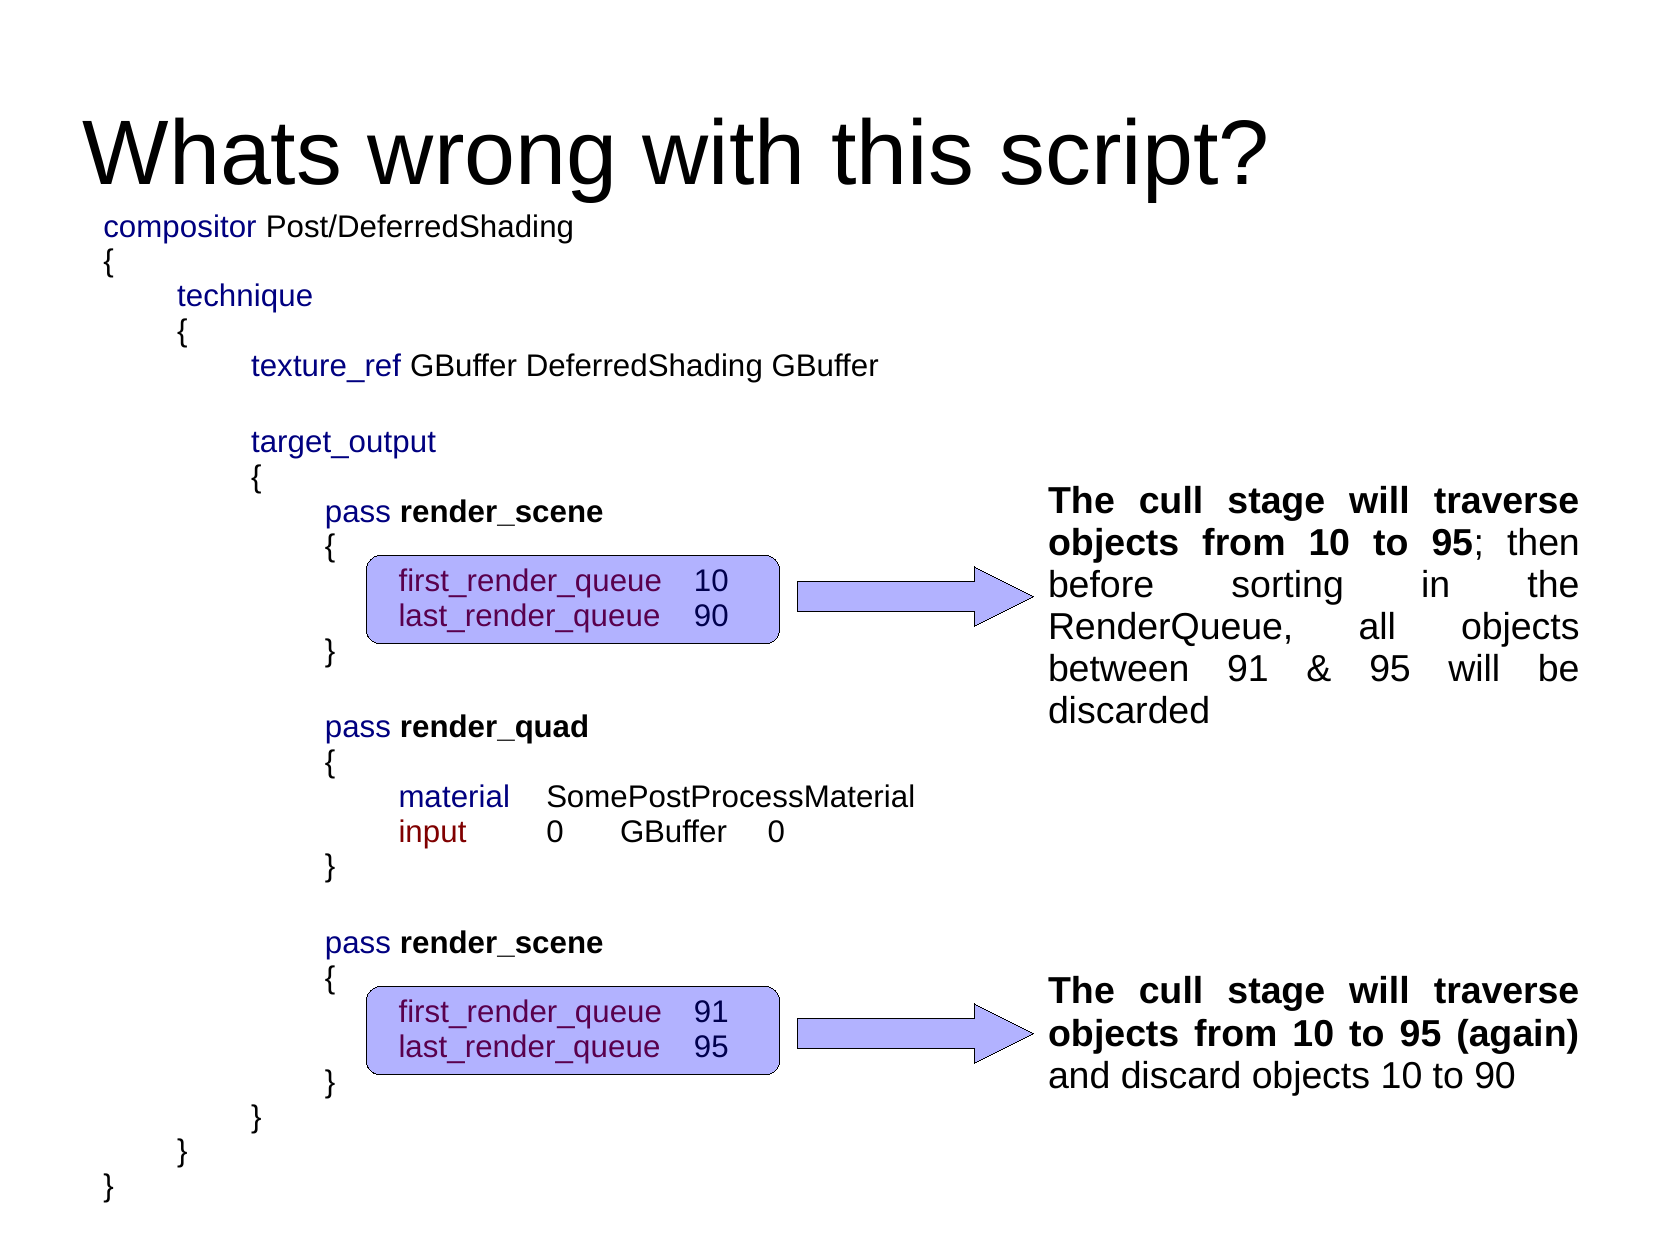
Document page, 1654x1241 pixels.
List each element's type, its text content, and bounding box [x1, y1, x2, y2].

title Whats wrong with this script? [82, 49, 1571, 257]
text_box [797, 1003, 1033, 1064]
text_box The cull stage will traverse objects from 10 to 95; then before sorting in the RenderQueue, all objects between 91 & 95 will be discarded [1033, 472, 1595, 742]
text_box [797, 566, 1033, 627]
text_box [366, 986, 780, 1075]
text_box compositor Post/DeferredShading { technique { texture_ref GBuffer DeferredShading GBuffer target_output { pass render_scene { first_render_queue 10 last_render_queue 90 } pass render_quad { material SomePostProcessMaterial input 0 GBuffer 0 } pass render_scene { first_render_queue 91 last_render_queue 95 } } } } [88, 201, 1016, 1215]
text_box The cull stage will traverse objects from 10 to 95 (again) and discard objects 10 to 90 [1033, 962, 1595, 1106]
text_box [366, 555, 780, 644]
